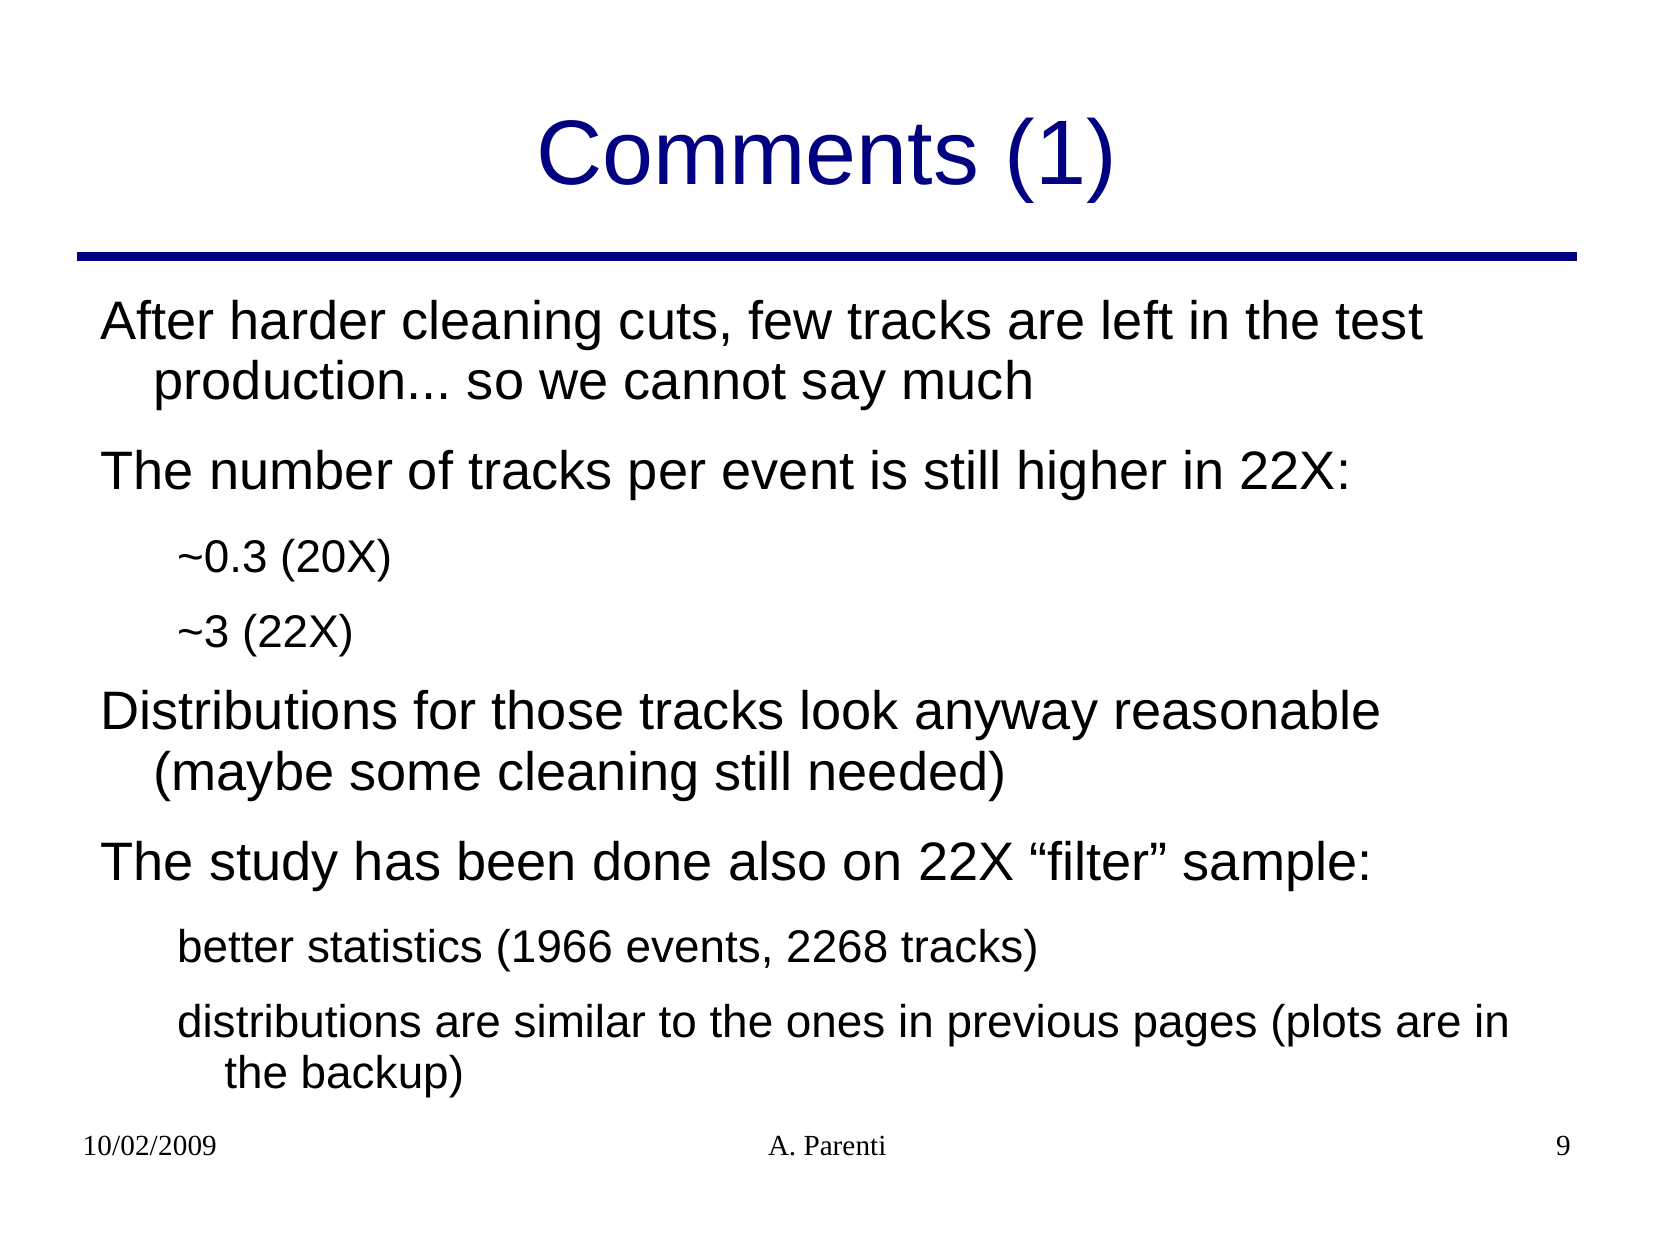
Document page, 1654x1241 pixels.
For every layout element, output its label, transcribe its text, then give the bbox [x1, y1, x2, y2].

list After harder cleaning cuts, few tracks are left in the test production... so we cannot say much The number of tracks per event is still higher in 22X: ~0.3 (20X) ~3 (22X) Distributions for those tracks look anyway reasonable (maybe some cleaning still needed) The study has been done also on 22X “filter” sample: better statistics (1966 events, 2268 tracks) distributions are similar to the ones in previous pages (plots are in the backup) [82, 290, 1571, 1109]
title Comments (1) [82, 49, 1571, 257]
